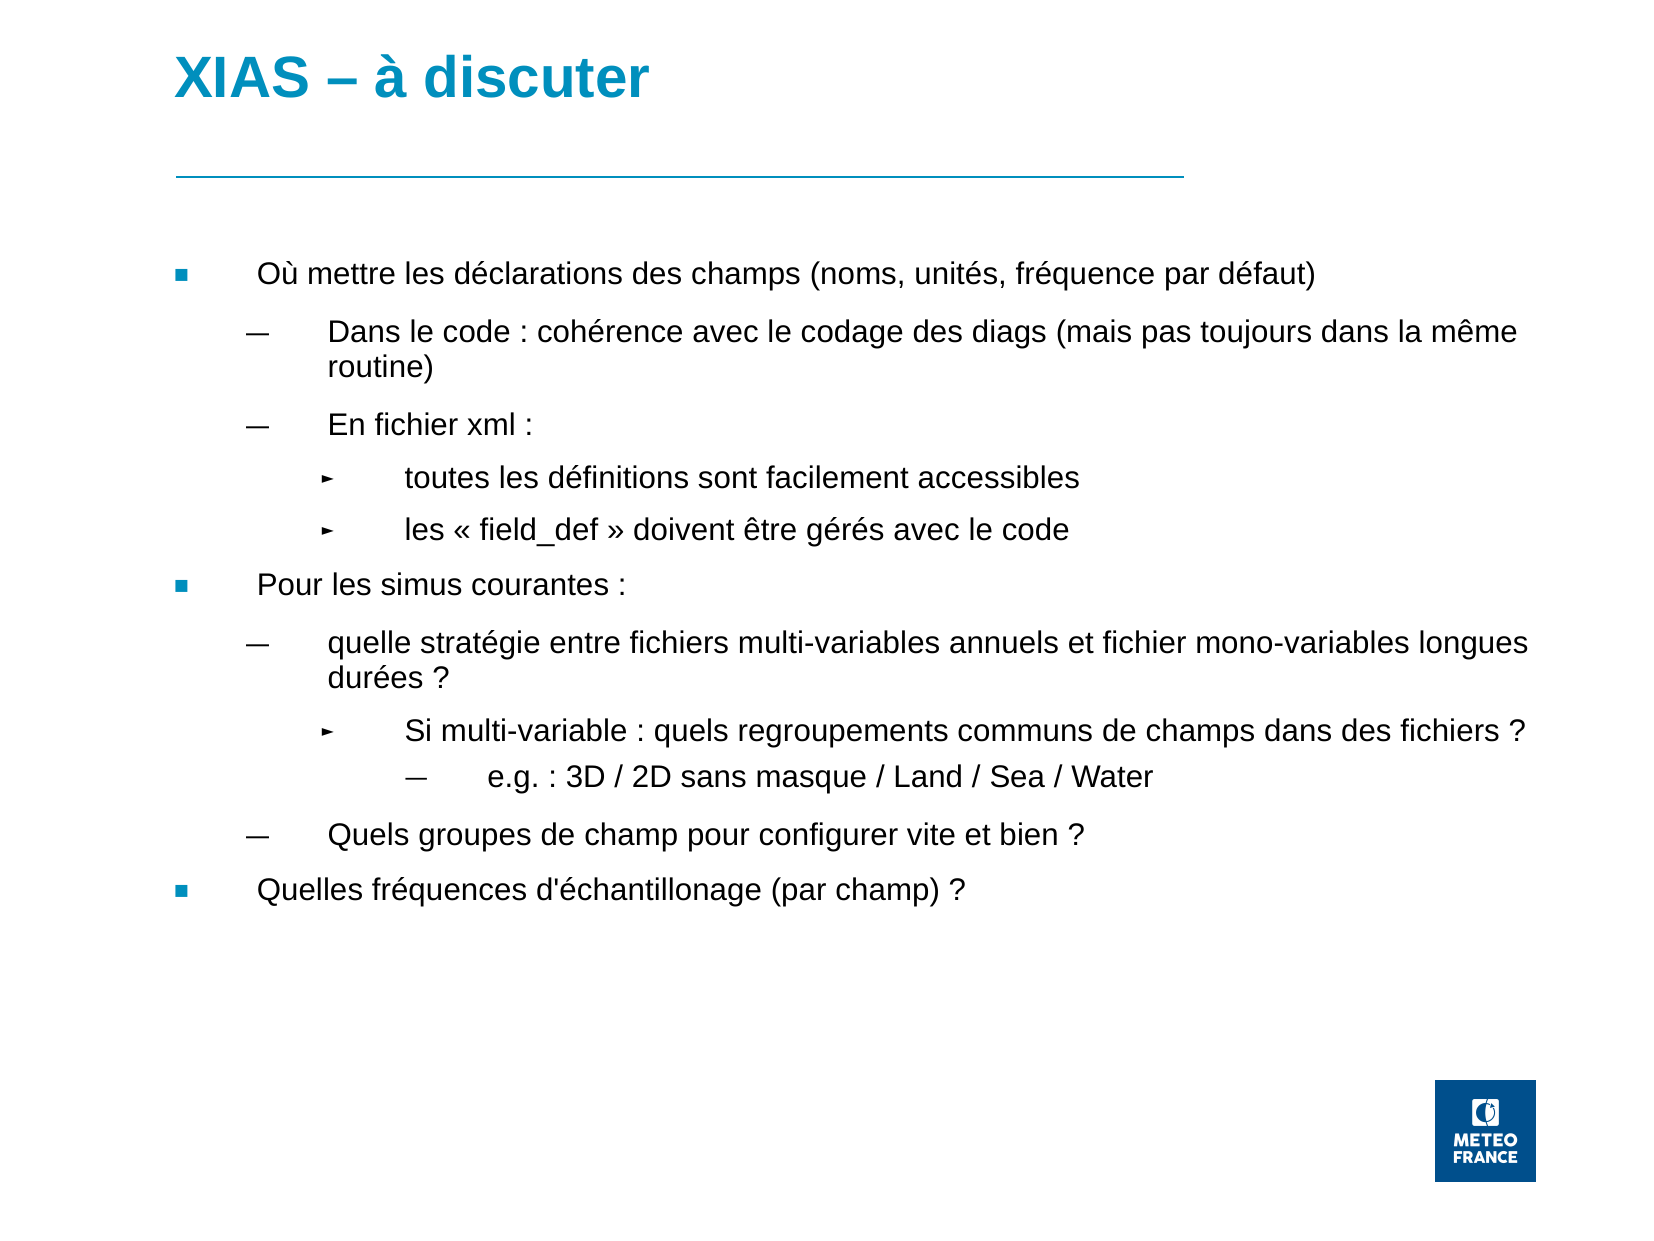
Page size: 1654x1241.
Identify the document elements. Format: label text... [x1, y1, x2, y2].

list Où mettre les déclarations des champs (noms, unités, fréquence par défaut) Dans le code : cohérence avec le codage des diags (mais pas toujours dans la même routine) En fichier xml : toutes les définitions sont facilement accessibles les « field_def » doivent être gérés avec le code Pour les simus courantes : quelle stratégie entre fichiers multi-variables annuels et fichier mono-variables longues durées ? Si multi-variable : quels regroupements communs de champs dans des fichiers ? e.g. : 3D / 2D sans masque / Land / Sea / Water Quels groupes de champ pour configurer vite et bien ? Quelles fréquences d'échantillonage (par champ) ? [156, 256, 1571, 1134]
picture [1435, 1134, 1536, 1182]
title XIAS – à discuter [174, 0, 1654, 156]
